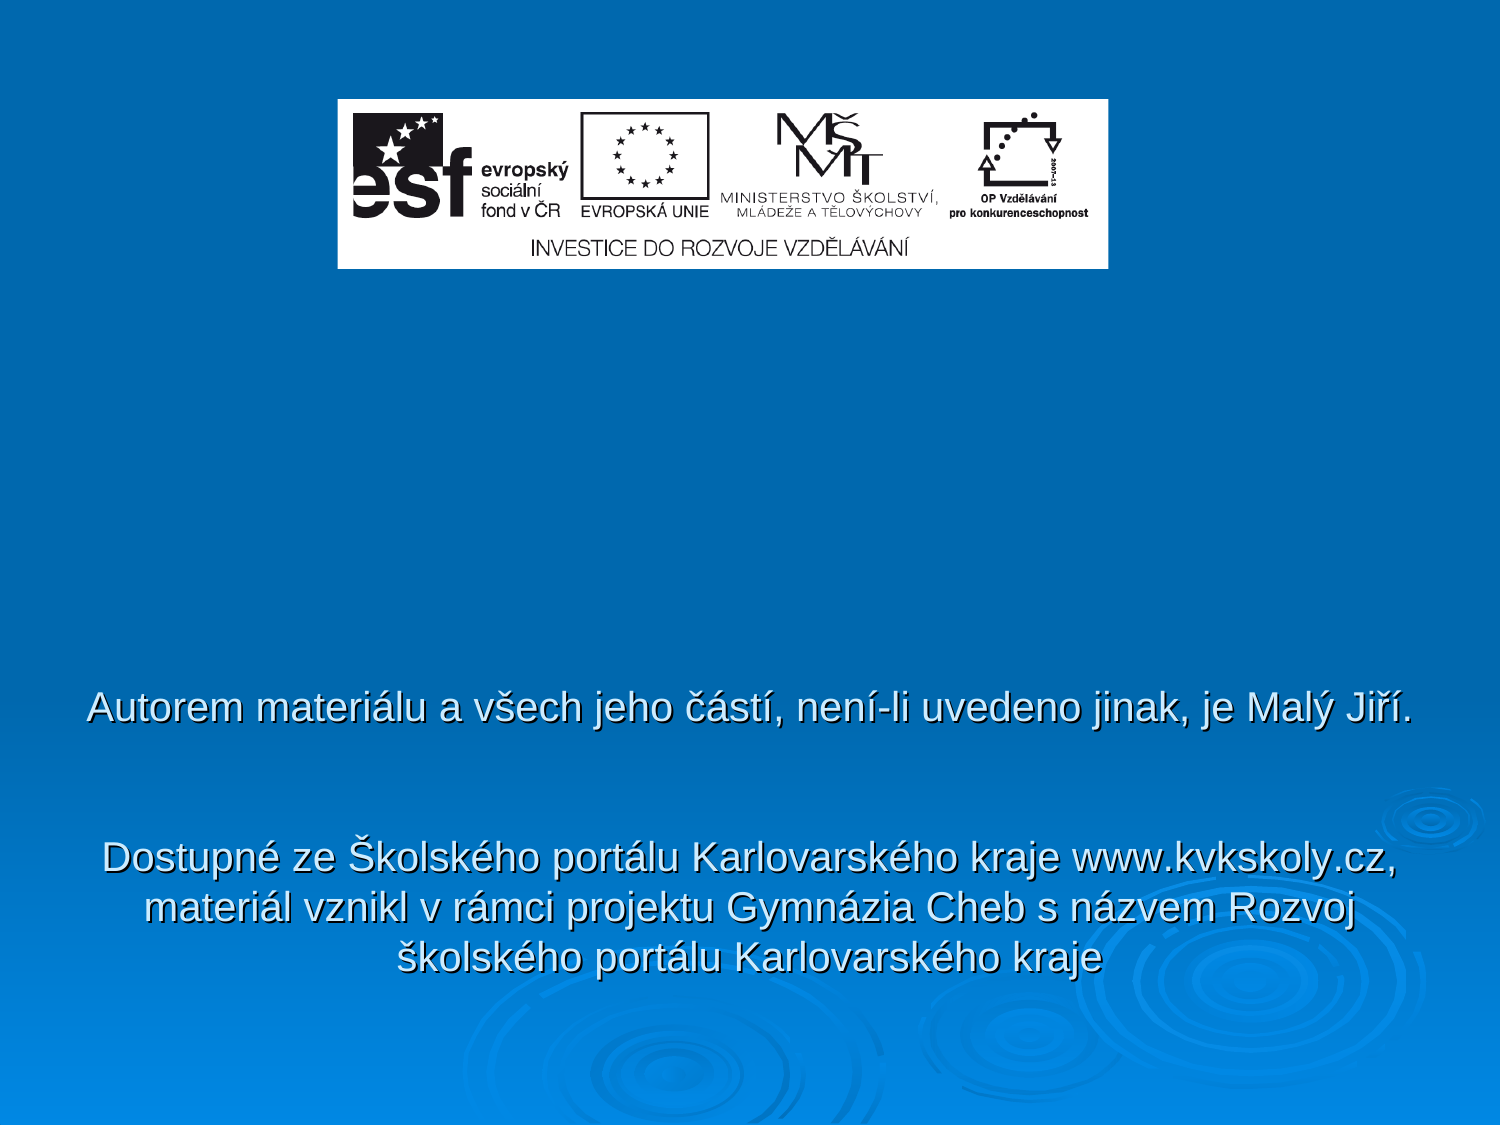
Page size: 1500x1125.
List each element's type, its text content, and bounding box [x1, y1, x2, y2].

title Autorem materiálu a všech jeho částí, není-li uvedeno jinak, je Malý Jiří. Dostupné ze Školského portálu Karlovarského kraje www.kvkskoly.cz, materiál vznikl v rámci projektu Gymnázia Cheb s názvem Rozvoj školského portálu Karlovarského kraje [50, 50, 1451, 1088]
picture [337, 99, 1109, 269]
